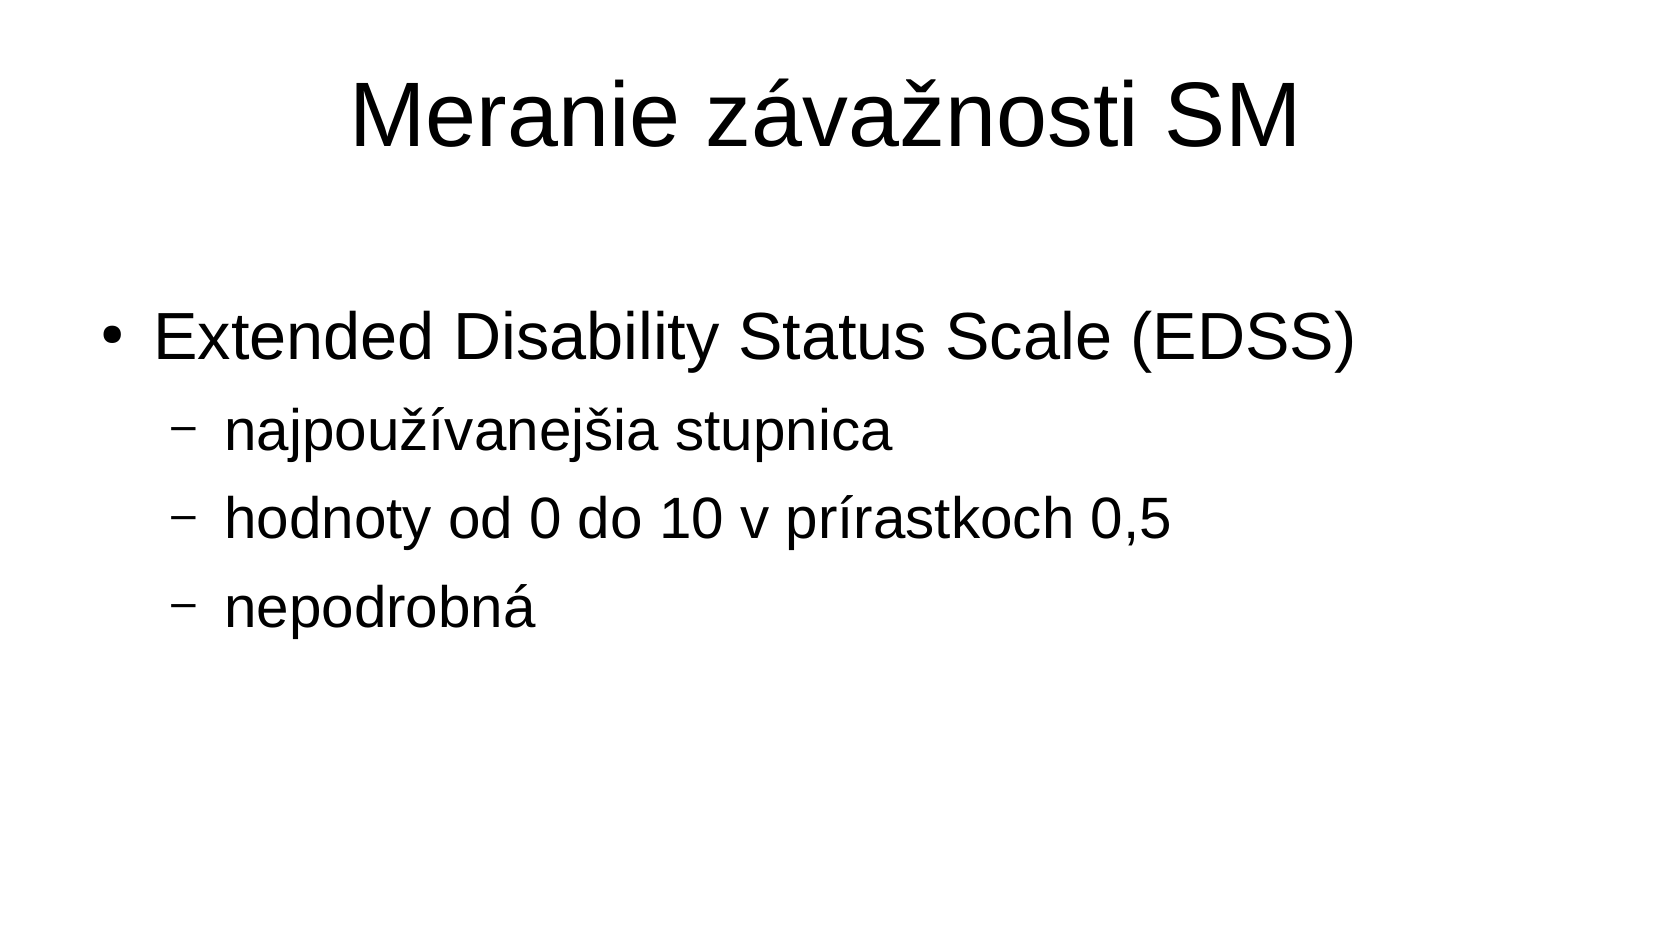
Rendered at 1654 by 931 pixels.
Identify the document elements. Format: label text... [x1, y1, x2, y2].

title Meranie závažnosti SM [82, 37, 1571, 193]
list Extended Disability Status Scale (EDSS) najpoužívanejšia stupnica hodnoty od 0 do 10 v prírastkoch 0,5 nepodrobná [82, 299, 1571, 839]
